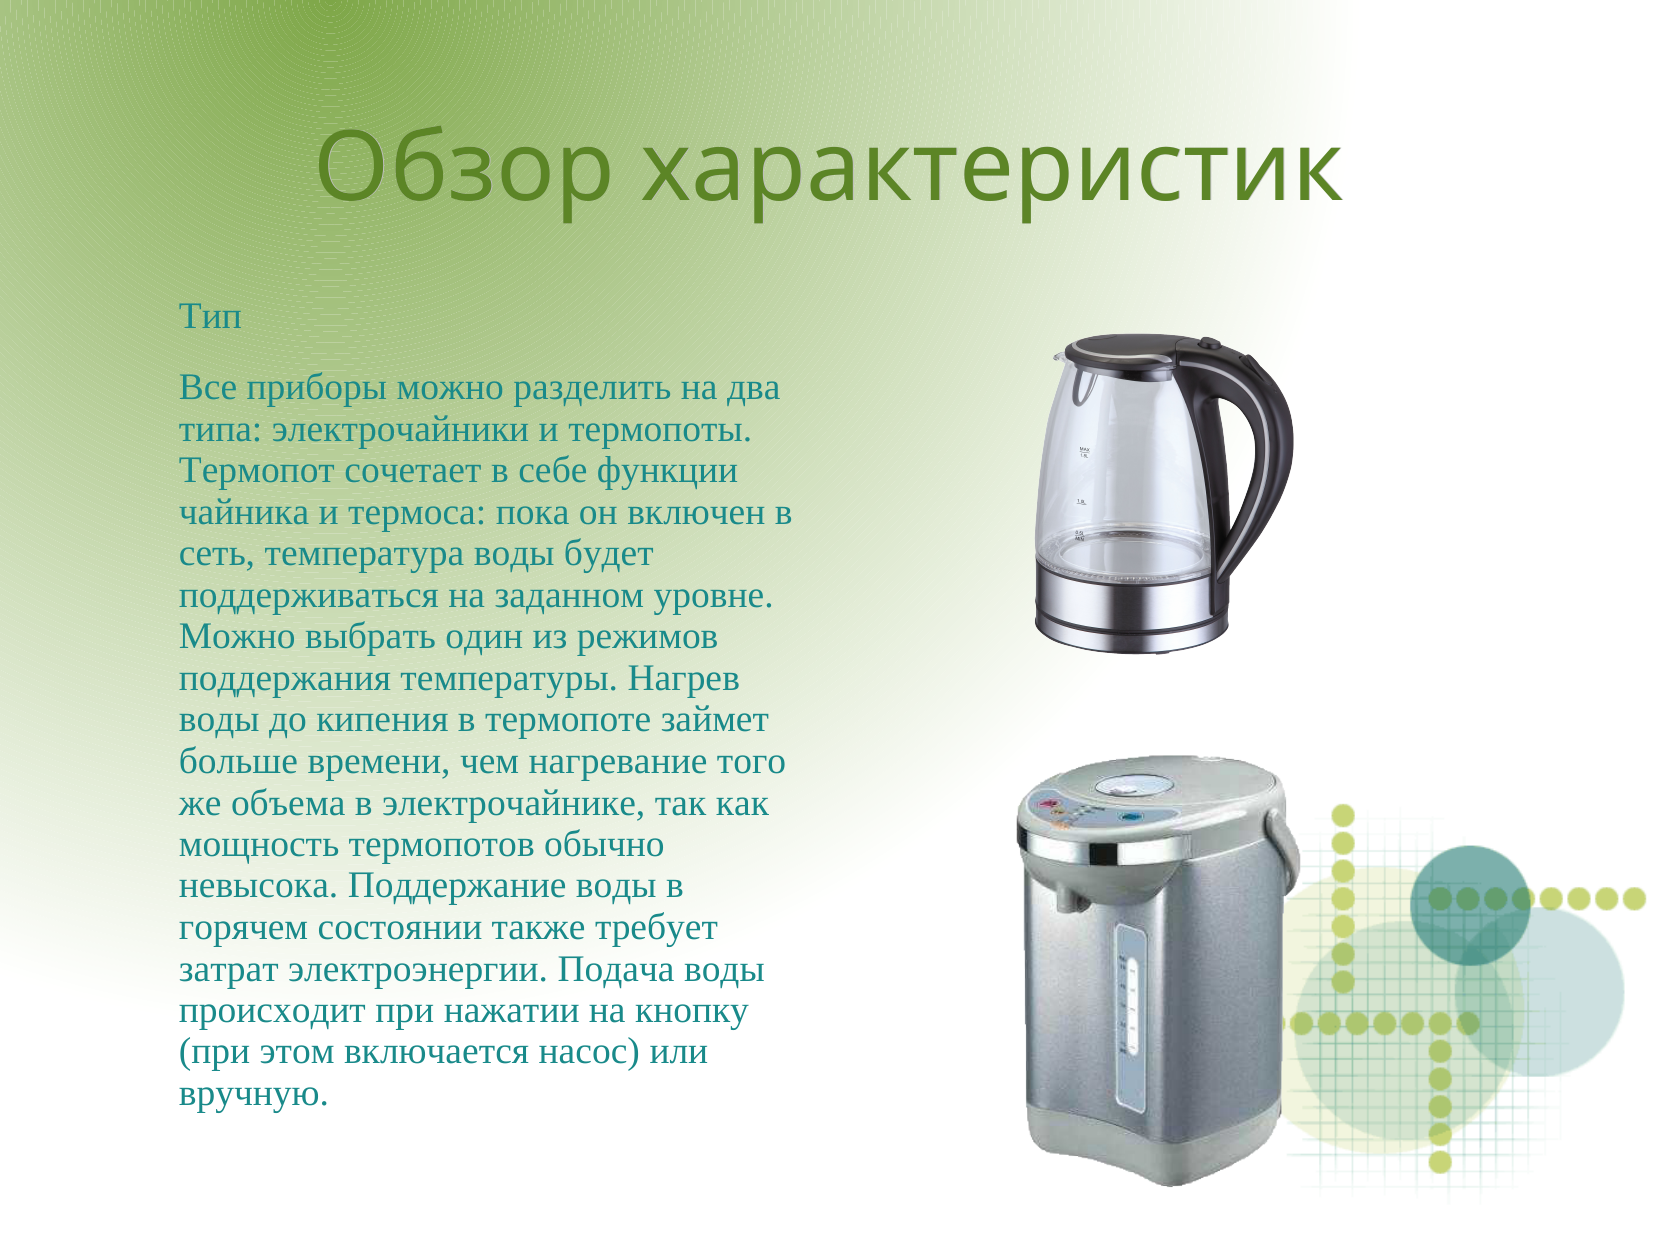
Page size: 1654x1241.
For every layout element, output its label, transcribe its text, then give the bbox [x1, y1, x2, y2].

title Обзор характеристик [123, 58, 1536, 266]
picture [998, 306, 1329, 680]
list Тип Все приборы можно разделить на два типа: электрочайники и термопоты. Термопот сочетает в себе функции чайника и термоса: пока он включен в сеть, температура воды будет поддерживаться на заданном уровне. Можно выбрать один из режимов поддержания температуры. Нагрев воды до кипения в термопоте займет больше времени, чем нагревание того же объема в электрочайнике, так как мощность термопотов обычно невысока. Поддержание воды в горячем состоянии также требует затрат электроэнергии. Подача воды происходит при нажатии на кнопку (при этом включается насос) или вручную. [108, 295, 798, 1133]
picture [974, 738, 1654, 1211]
